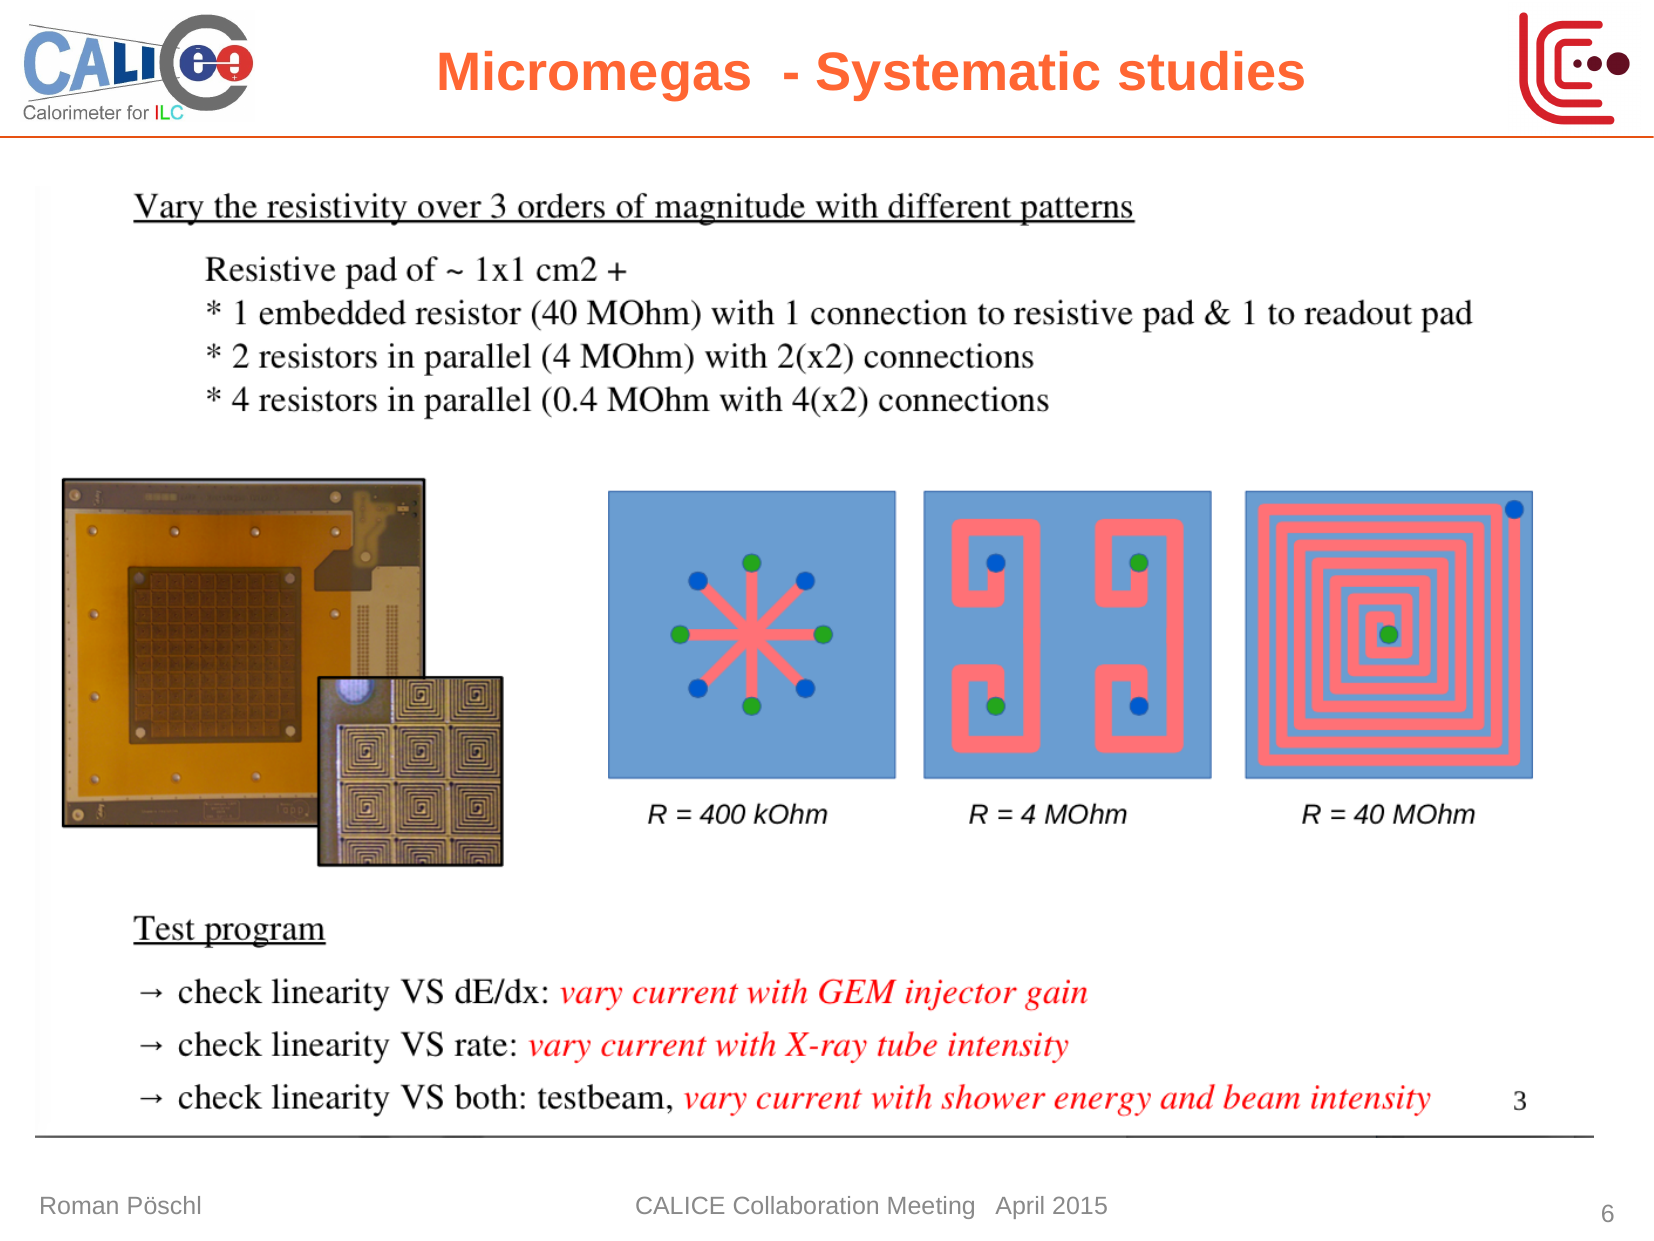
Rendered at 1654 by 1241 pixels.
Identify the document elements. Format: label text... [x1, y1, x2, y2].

picture [35, 186, 1594, 1138]
title Micromegas - Systematic studies [128, 29, 1617, 113]
picture [1508, 2, 1641, 135]
picture [20, 10, 255, 122]
